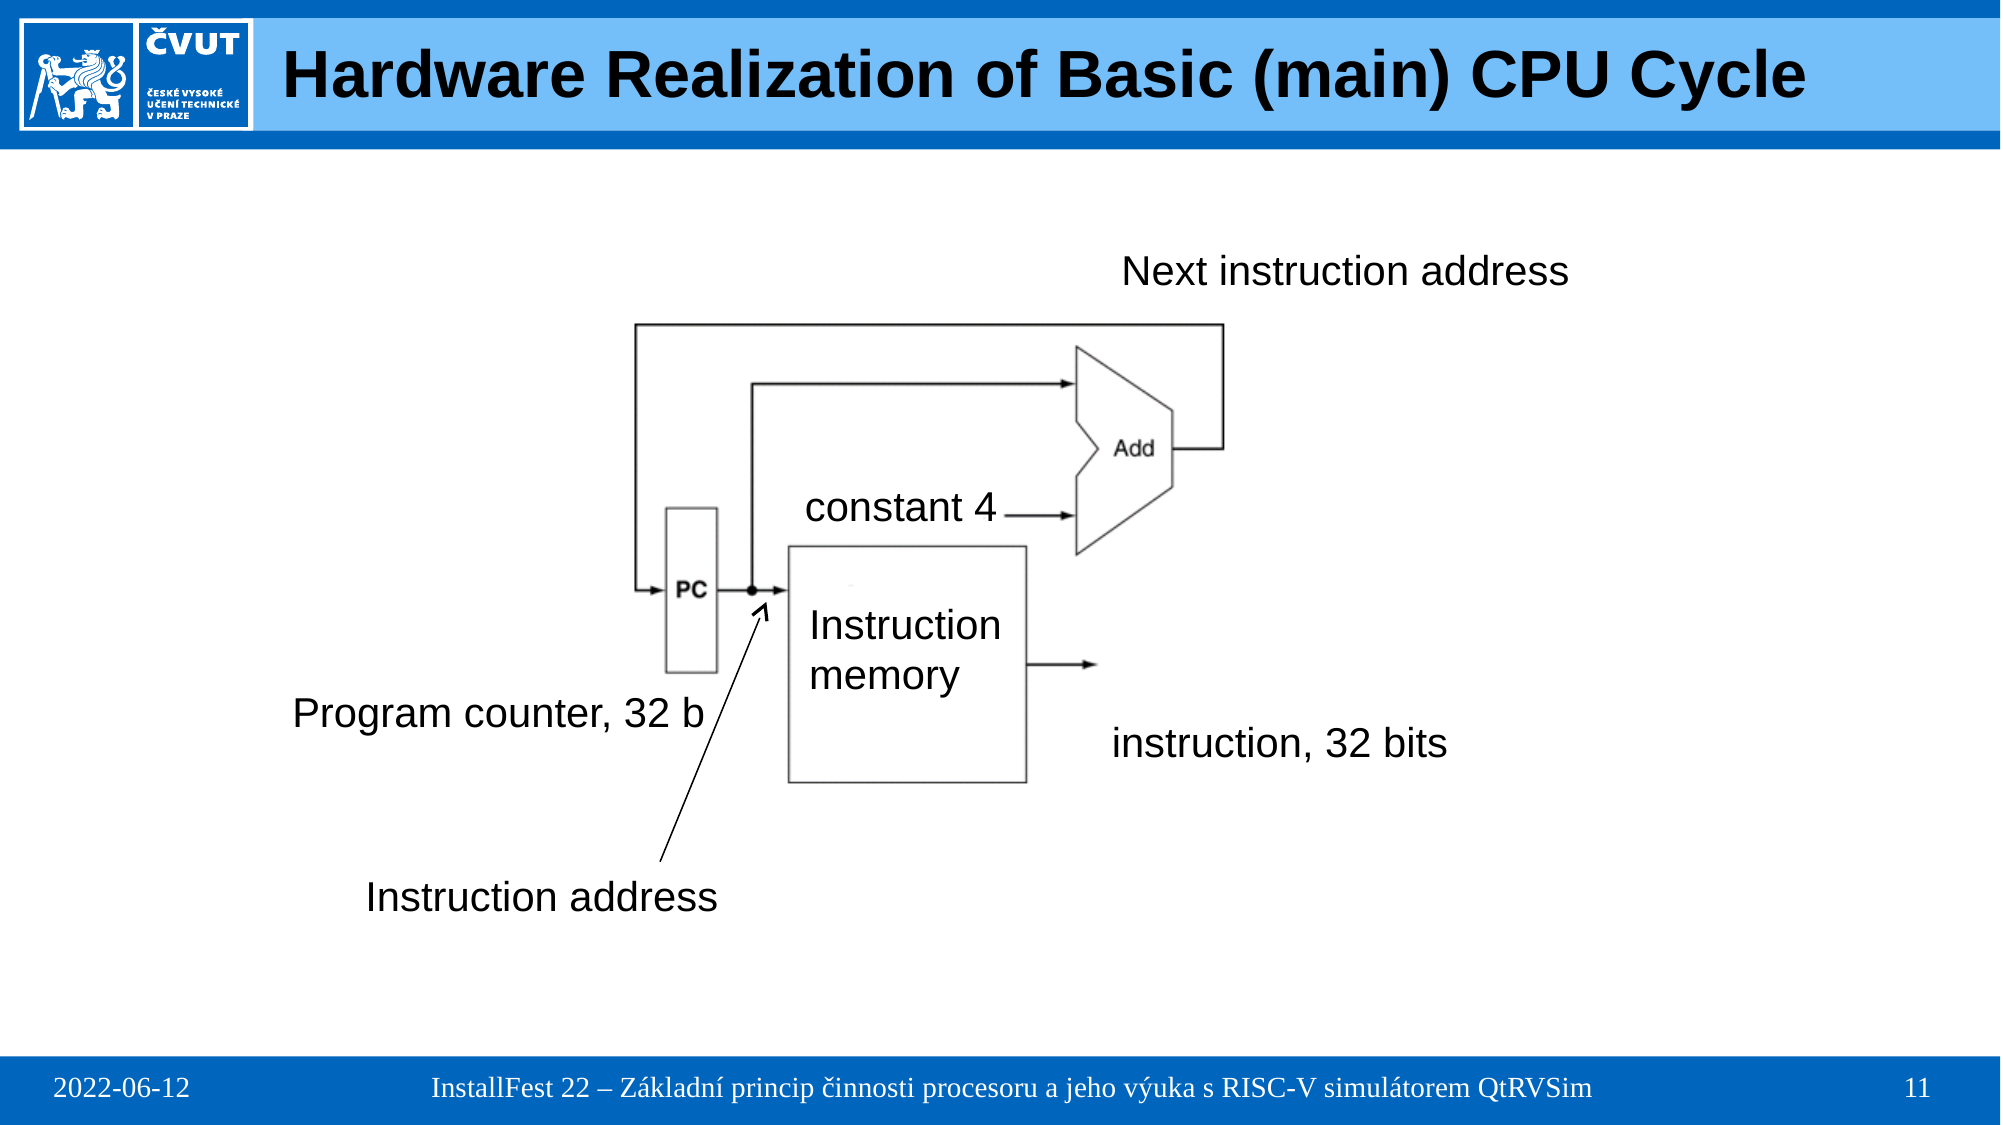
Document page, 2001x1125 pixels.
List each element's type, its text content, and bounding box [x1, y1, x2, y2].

text_box instruction, 32 bits [1061, 708, 1570, 774]
text_box Program counter, 32 b [242, 678, 732, 744]
text_box Instruction address [270, 861, 779, 928]
picture [616, 305, 1248, 804]
text_box Next instruction address [1071, 235, 1585, 302]
picture [616, 744, 706, 804]
text_box constant 4 [754, 471, 1027, 538]
text_box Instruction memory [794, 590, 1020, 706]
text_box Program counter, 32 b [710, 691, 732, 744]
title Hardware Realization of Basic (main) CPU Cycle [253, 18, 2001, 131]
